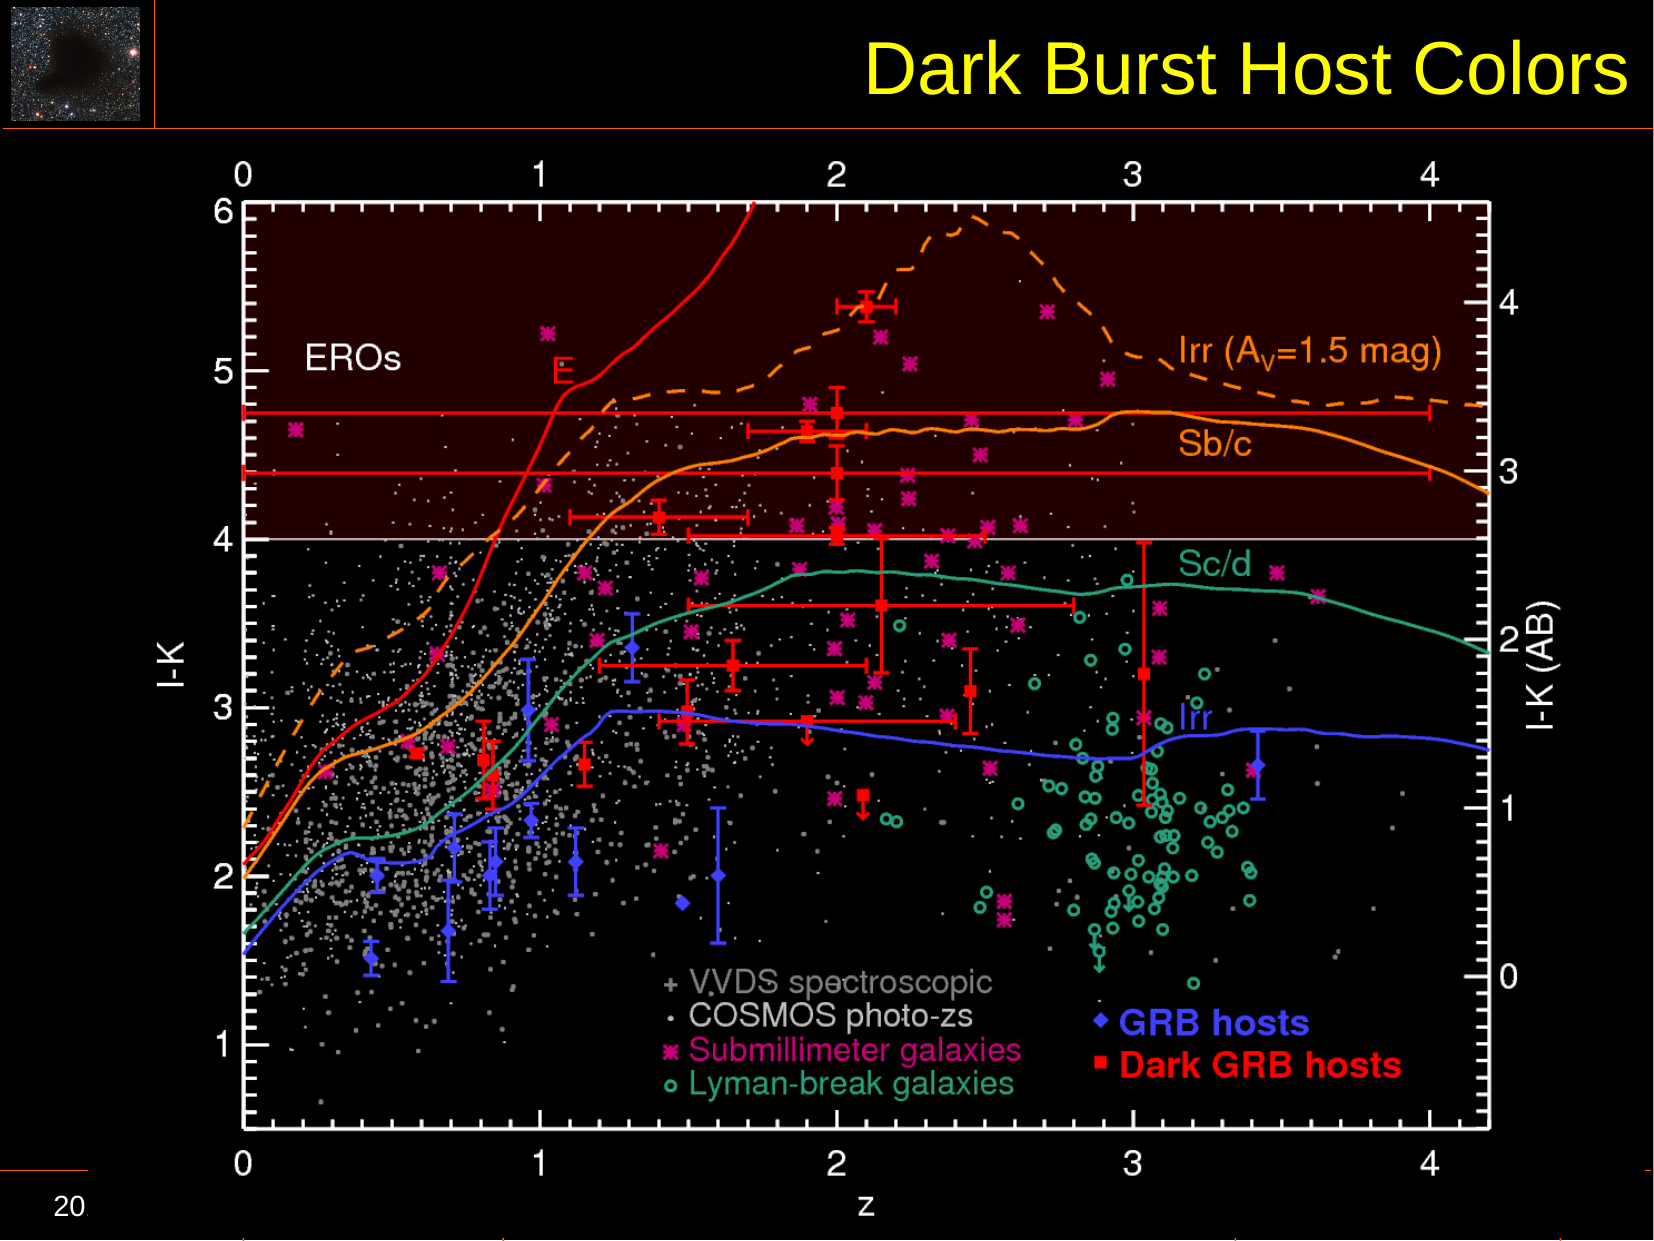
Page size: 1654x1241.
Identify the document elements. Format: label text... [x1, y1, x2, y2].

picture [88, 150, 1645, 1238]
title Dark Burst Host Colors [225, 17, 1631, 119]
picture [11, 7, 140, 121]
